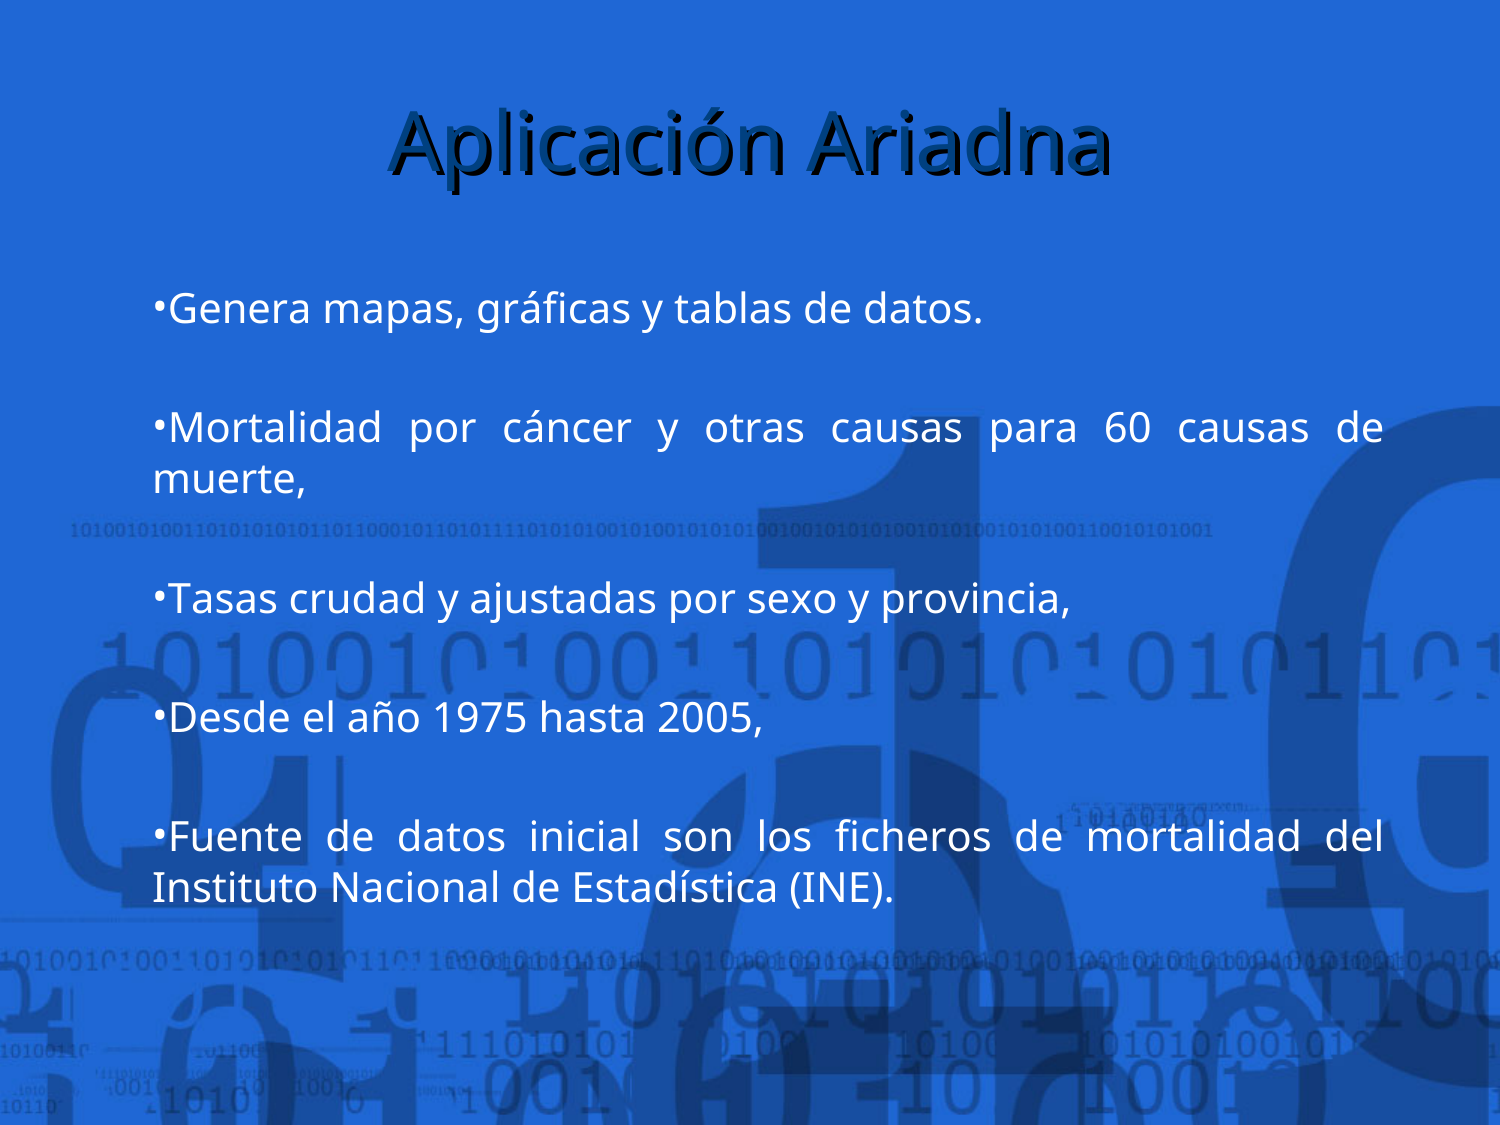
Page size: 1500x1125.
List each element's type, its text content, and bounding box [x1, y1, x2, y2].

list Genera mapas, gráficas y tablas de datos. Mortalidad por cáncer y otras causas para 60 causas de muerte, Tasas crudad y ajustadas por sexo y provincia, Desde el año 1975 hasta 2005, Fuente de datos inicial son los ficheros de mortalidad del Instituto Nacional de Estadística (INE). [137, 275, 1400, 1066]
picture [0, 0, 1500, 1125]
title Aplicación Ariadna [75, 45, 1426, 233]
